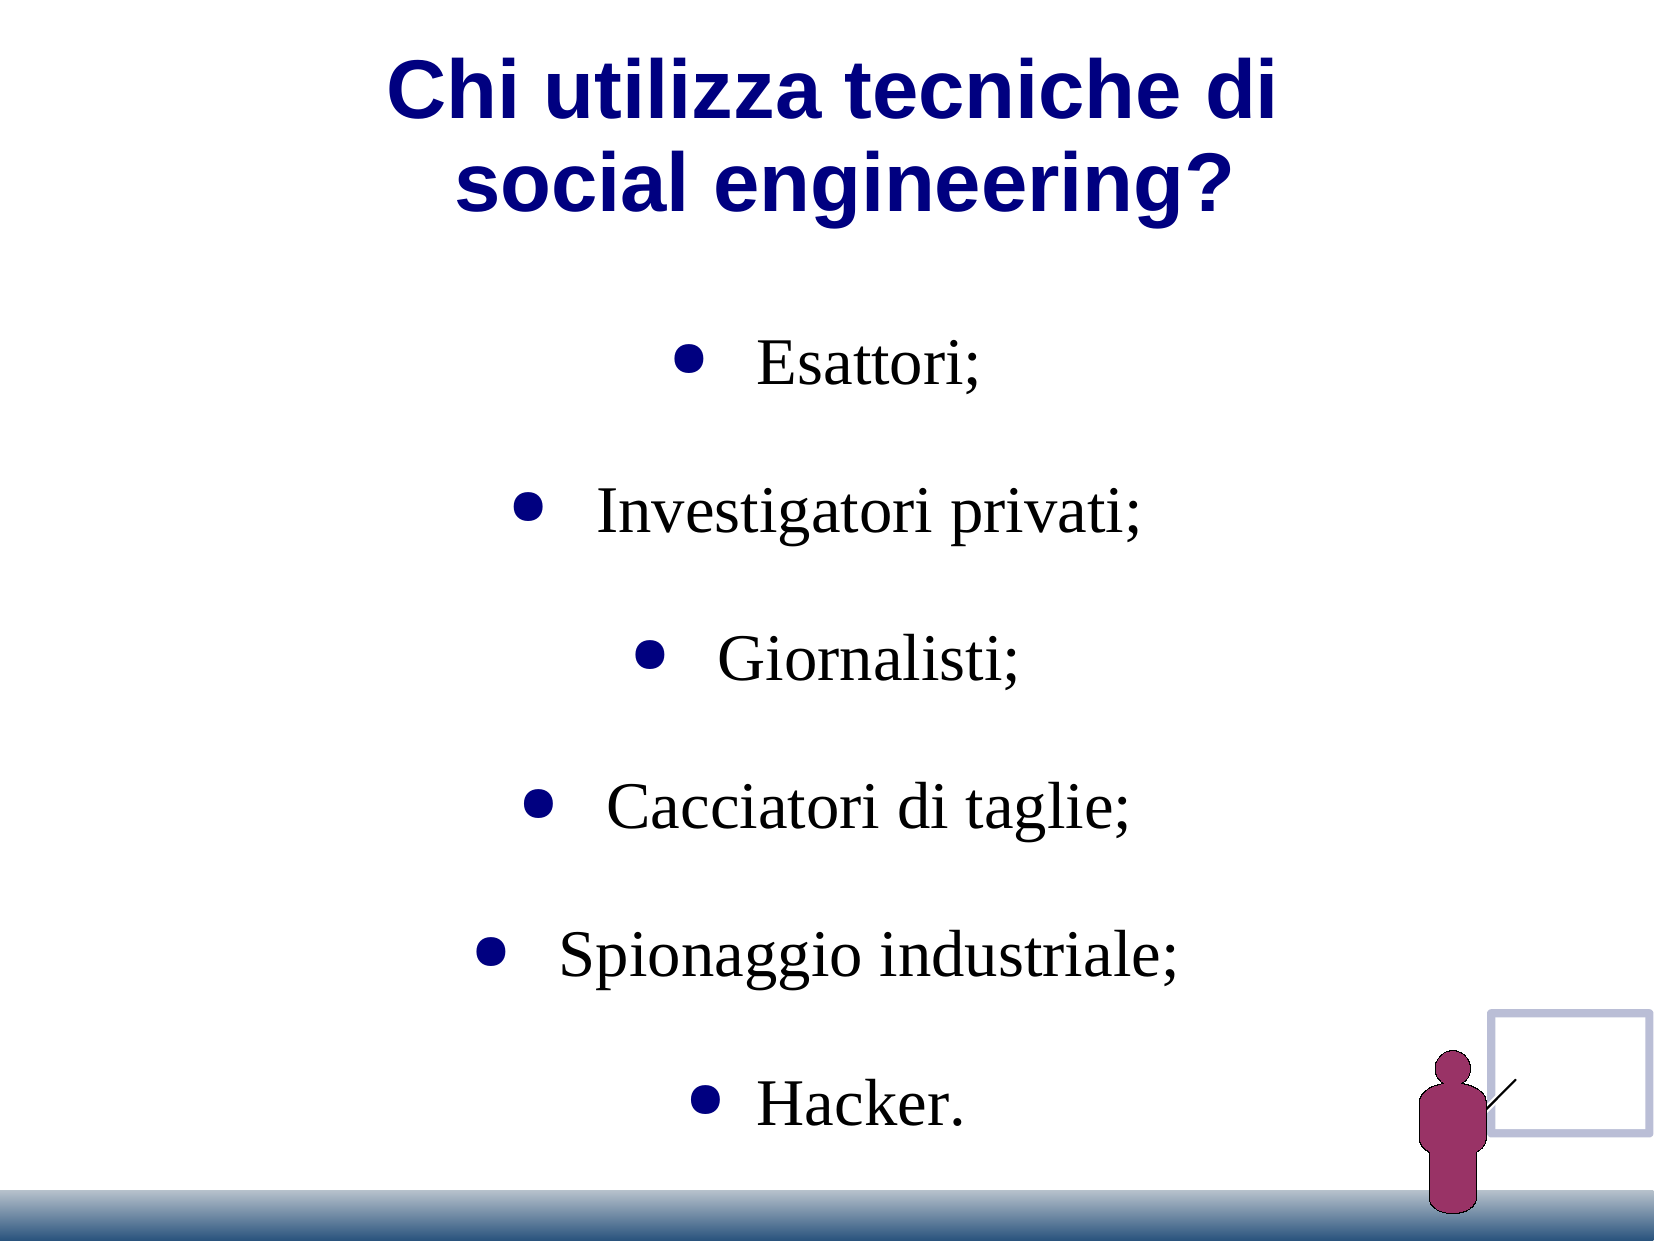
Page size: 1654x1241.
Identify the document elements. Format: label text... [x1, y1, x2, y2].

list Esattori; Investigatori privati; Giornalisti; Cacciatori di taglie; Spionaggio industriale; Hacker. [151, 324, 1532, 1144]
title Chi utilizza tecniche di social engineering? [156, 43, 1534, 230]
